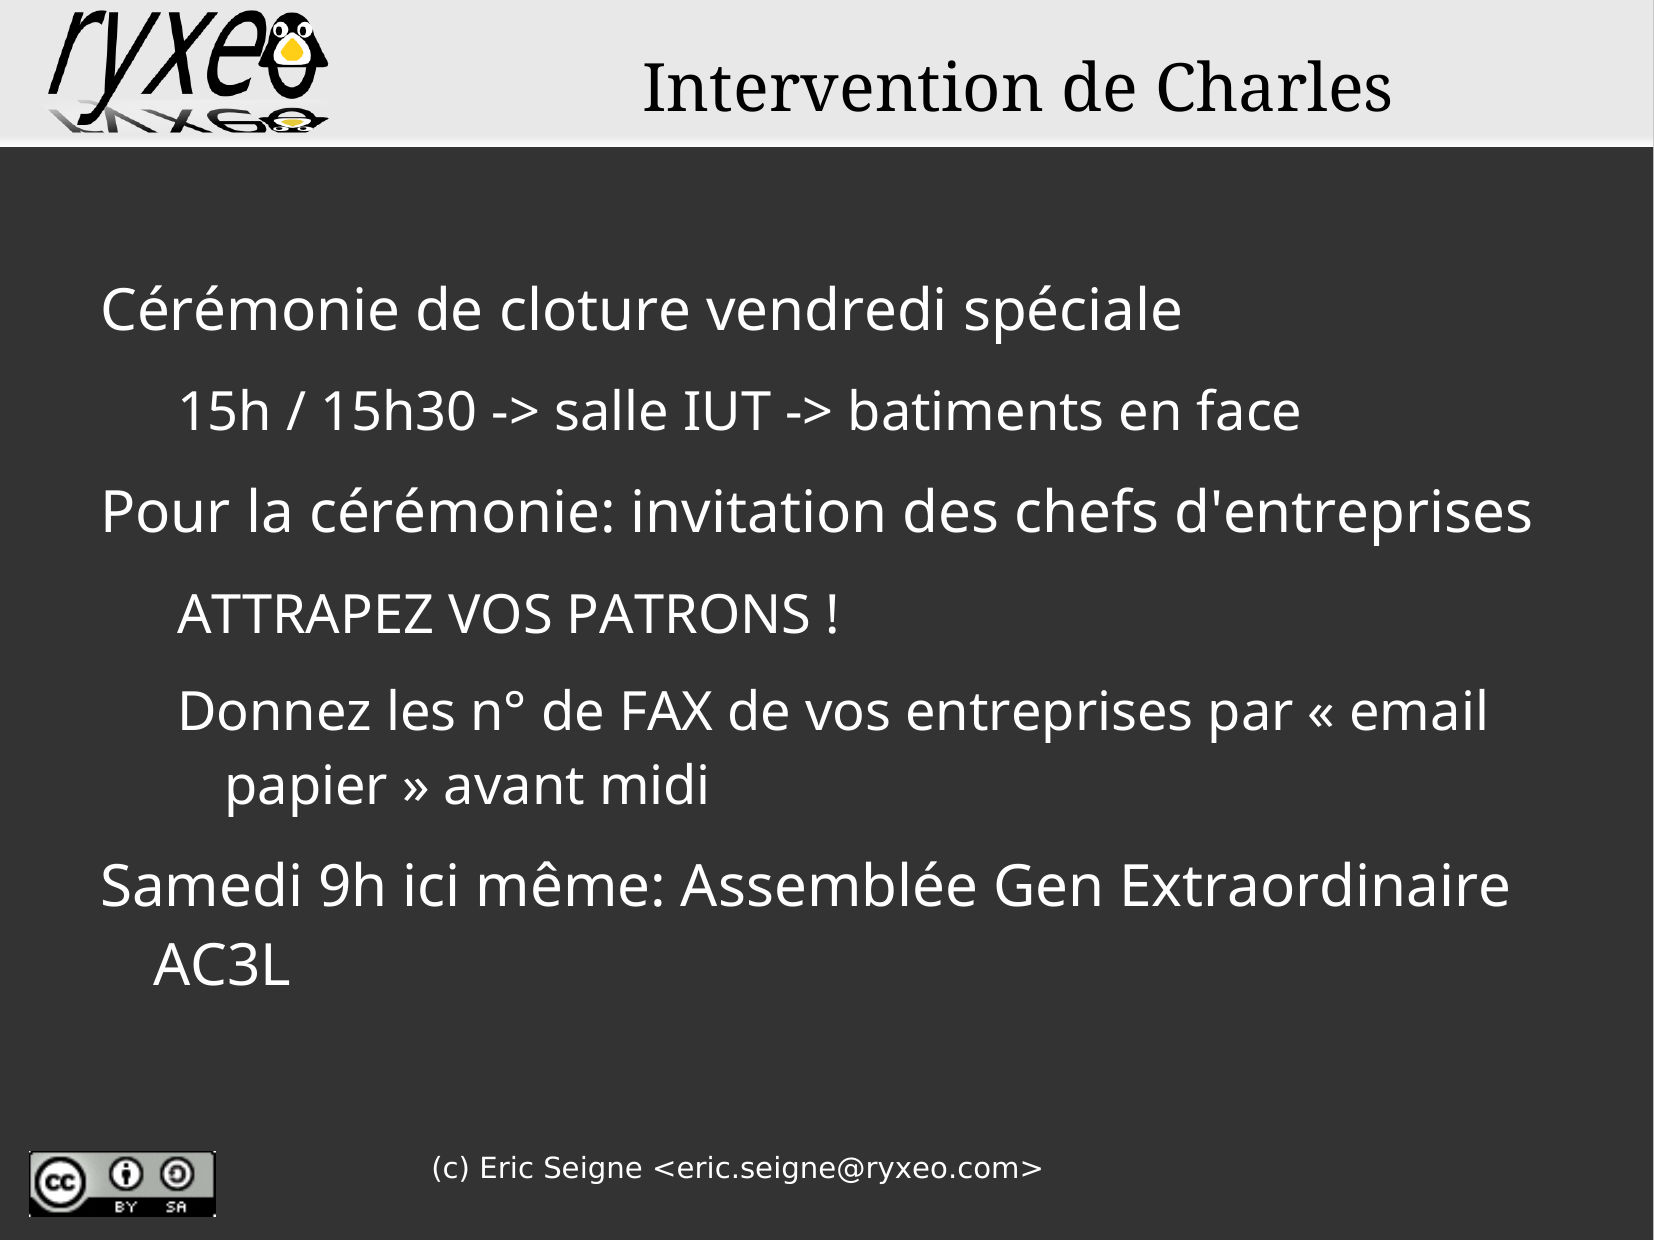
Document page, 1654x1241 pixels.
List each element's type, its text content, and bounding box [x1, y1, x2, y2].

title Intervention de Charles [442, 29, 1595, 142]
list Cérémonie de cloture vendredi spéciale 15h / 15h30 -> salle IUT -> batiments en face Pour la cérémonie: invitation des chefs d'entreprises ATTRAPEZ VOS PATRONS ! Donnez les n° de FAX de vos entreprises par « email papier » avant midi Samedi 9h ici même: Assemblée Gen Extraordinaire AC3L [82, 267, 1571, 1072]
picture [0, 0, 1654, 147]
picture [29, 1151, 216, 1217]
